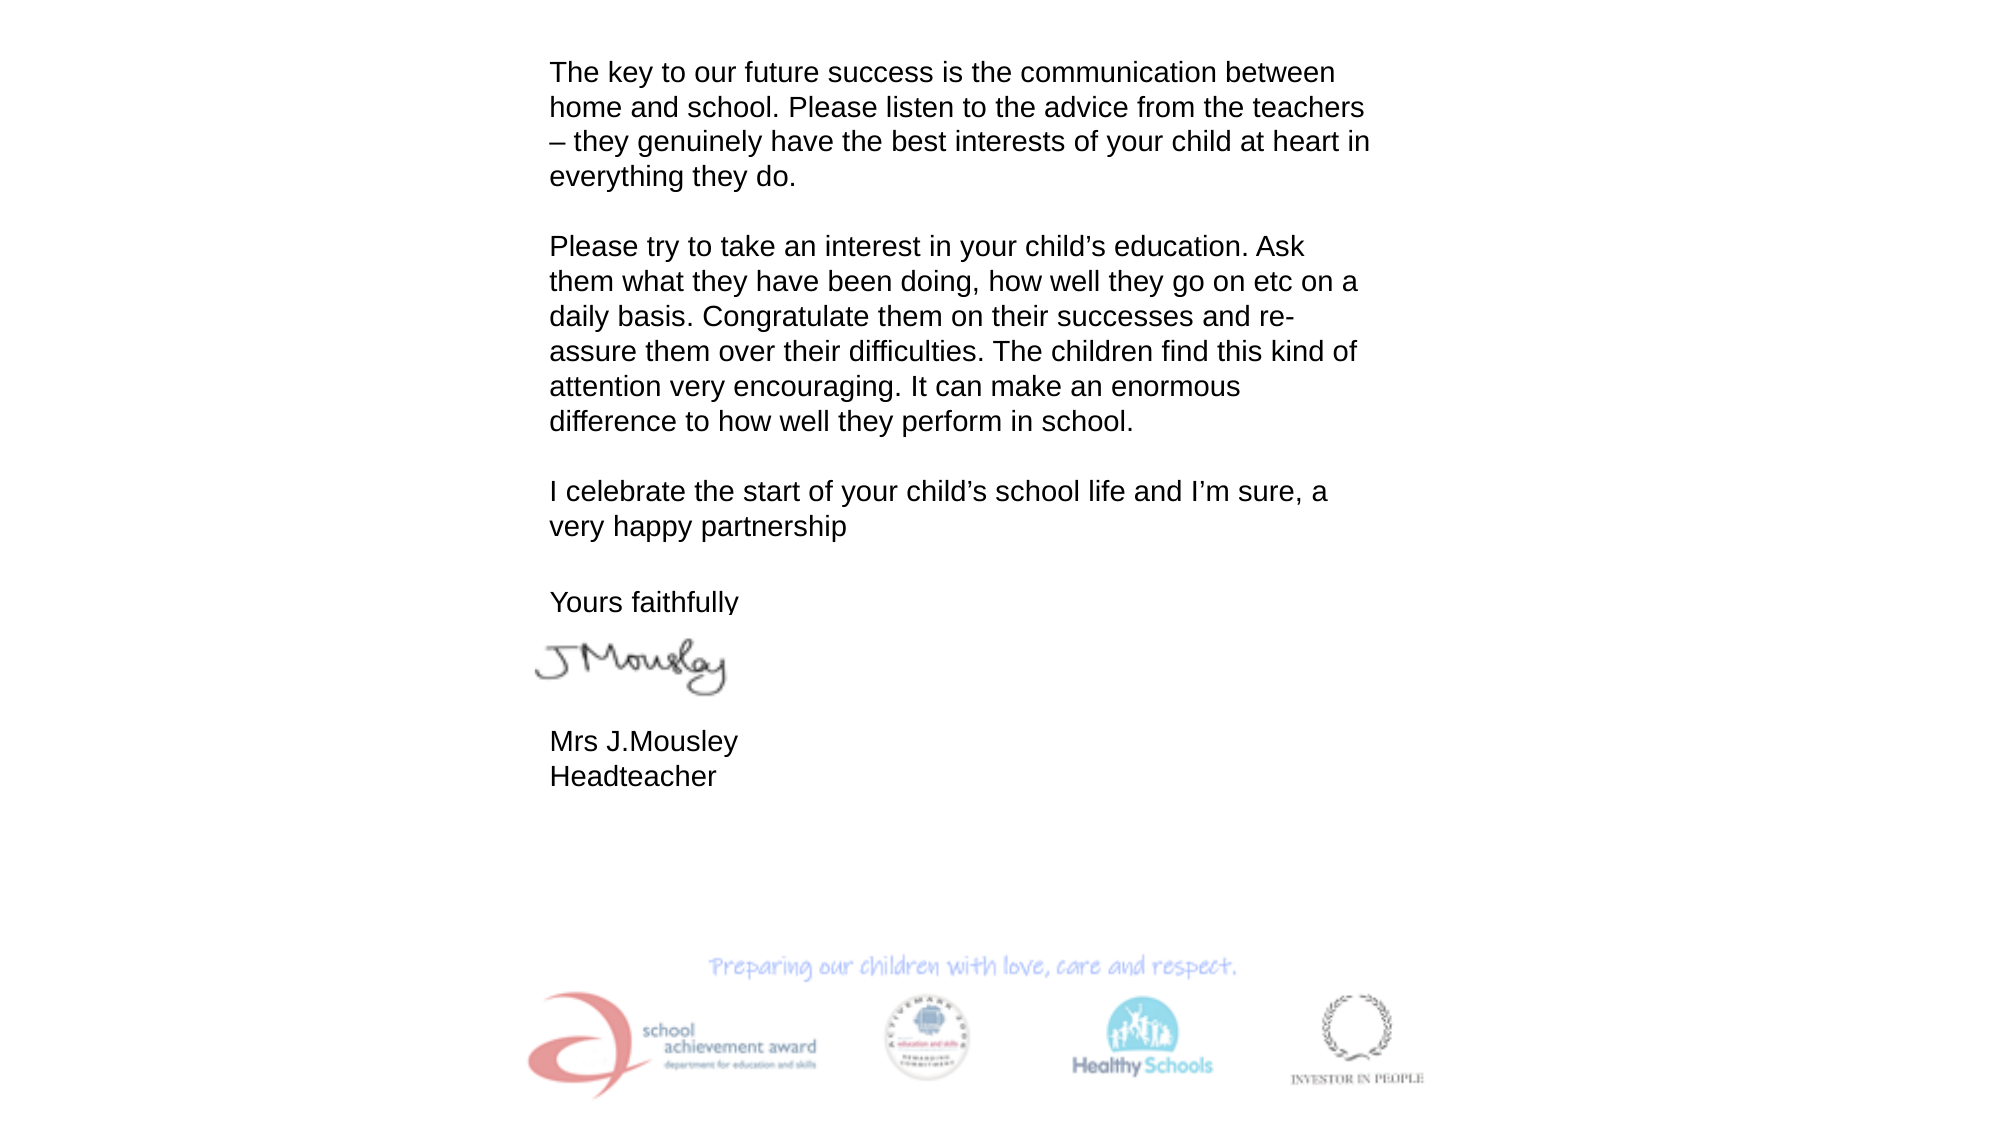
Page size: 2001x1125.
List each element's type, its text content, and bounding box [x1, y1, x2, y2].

text_box The key to our future success is the communication between home and school. Please listen to the advice from the teachers – they genuinely have the best interests of your child at heart in everything they do. Please try to take an interest in your child’s education. Ask them what they have been doing, how well they go on etc on a daily basis. Congratulate them on their successes and re-assure them over their difficulties. The children find this kind of attention very encouraging. It can make an enormous difference to how well they perform in school. I celebrate the start of your child’s school life and I’m sure, a very happy partnership [534, 45, 1388, 550]
text_box Yours faithfully Mrs J.Mousley Headteacher [534, 575, 861, 803]
picture [534, 615, 754, 705]
picture [509, 927, 1441, 1102]
